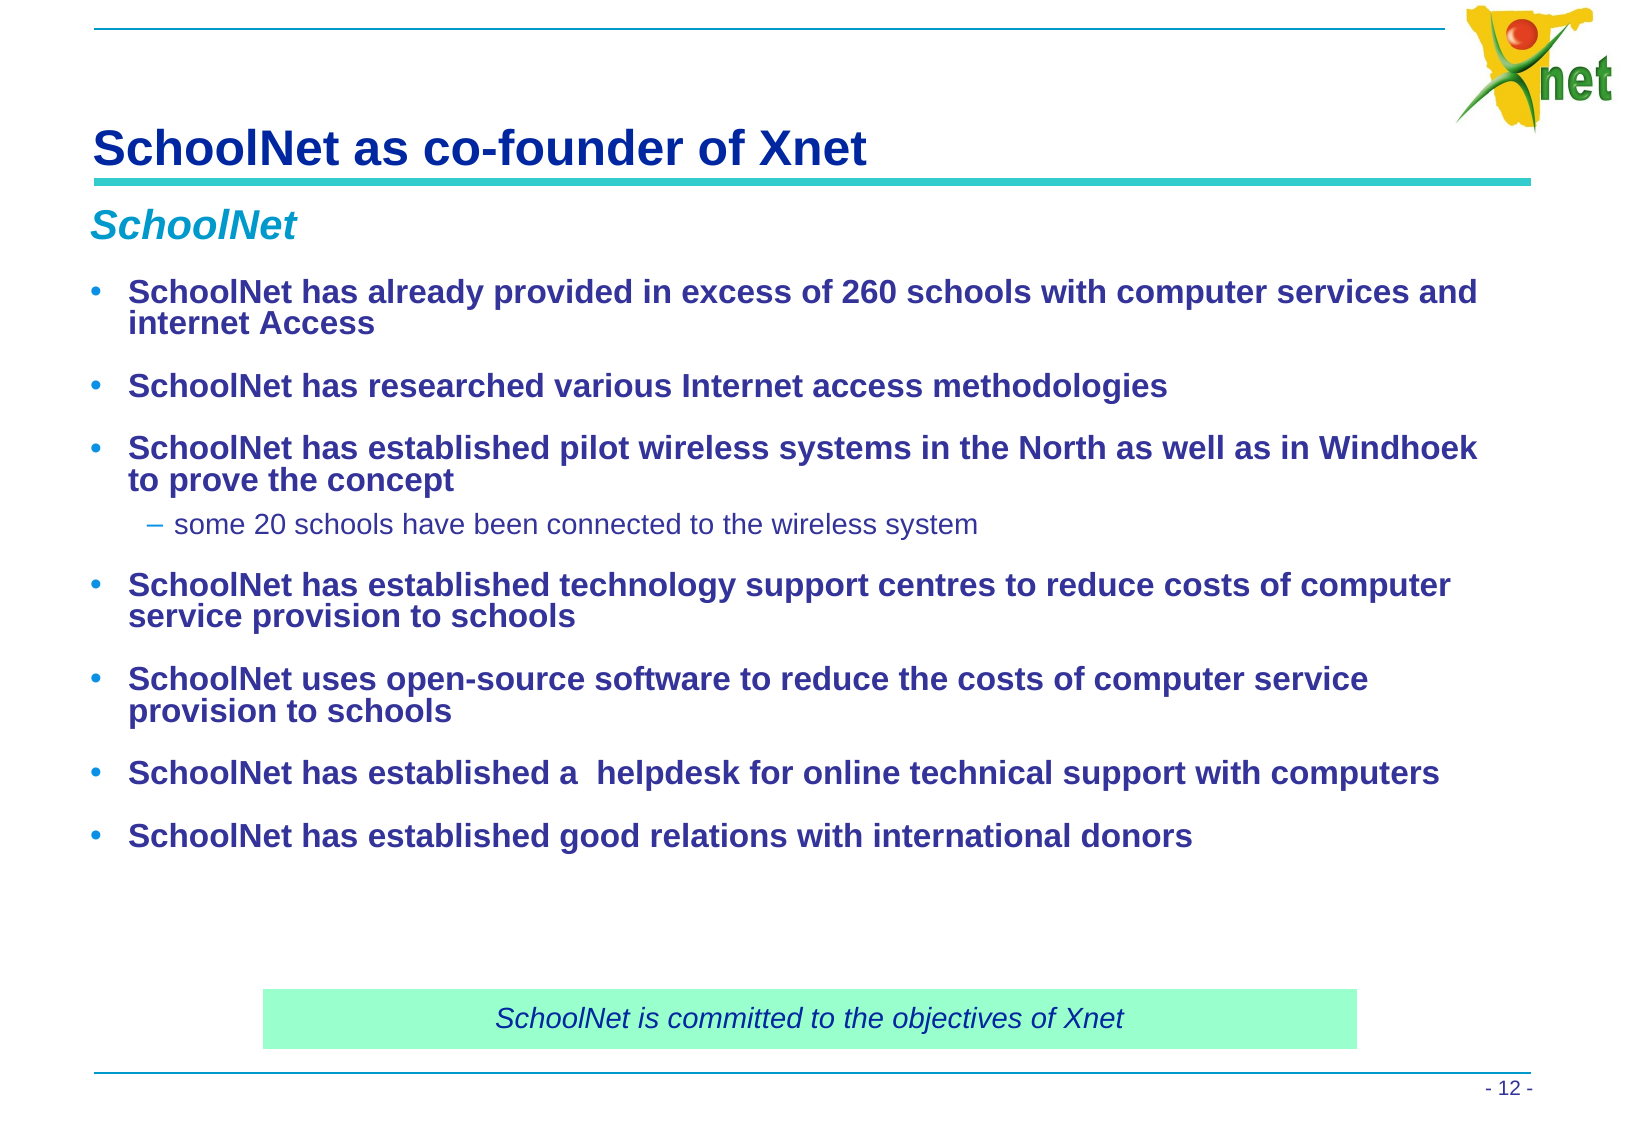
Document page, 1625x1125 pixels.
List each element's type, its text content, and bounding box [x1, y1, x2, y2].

text_box SchoolNet is committed to the objectives of Xnet [262, 988, 1358, 1051]
title SchoolNet as co-founder of Xnet [82, 114, 1526, 181]
picture [1445, 0, 1625, 139]
list SchoolNet SchoolNet has already provided in excess of 260 schools with computer services and internet Access SchoolNet has researched various Internet access methodologies SchoolNet has established pilot wireless systems in the North as well as in Windhoek to prove the concept some 20 schools have been connected to the wireless system SchoolNet has established technology support centres to reduce costs of computer service provision to schools SchoolNet uses open-source software to reduce the costs of computer service provision to schools SchoolNet has established a helpdesk for online technical support with computers SchoolNet has established good relations with international donors [75, 200, 1521, 889]
